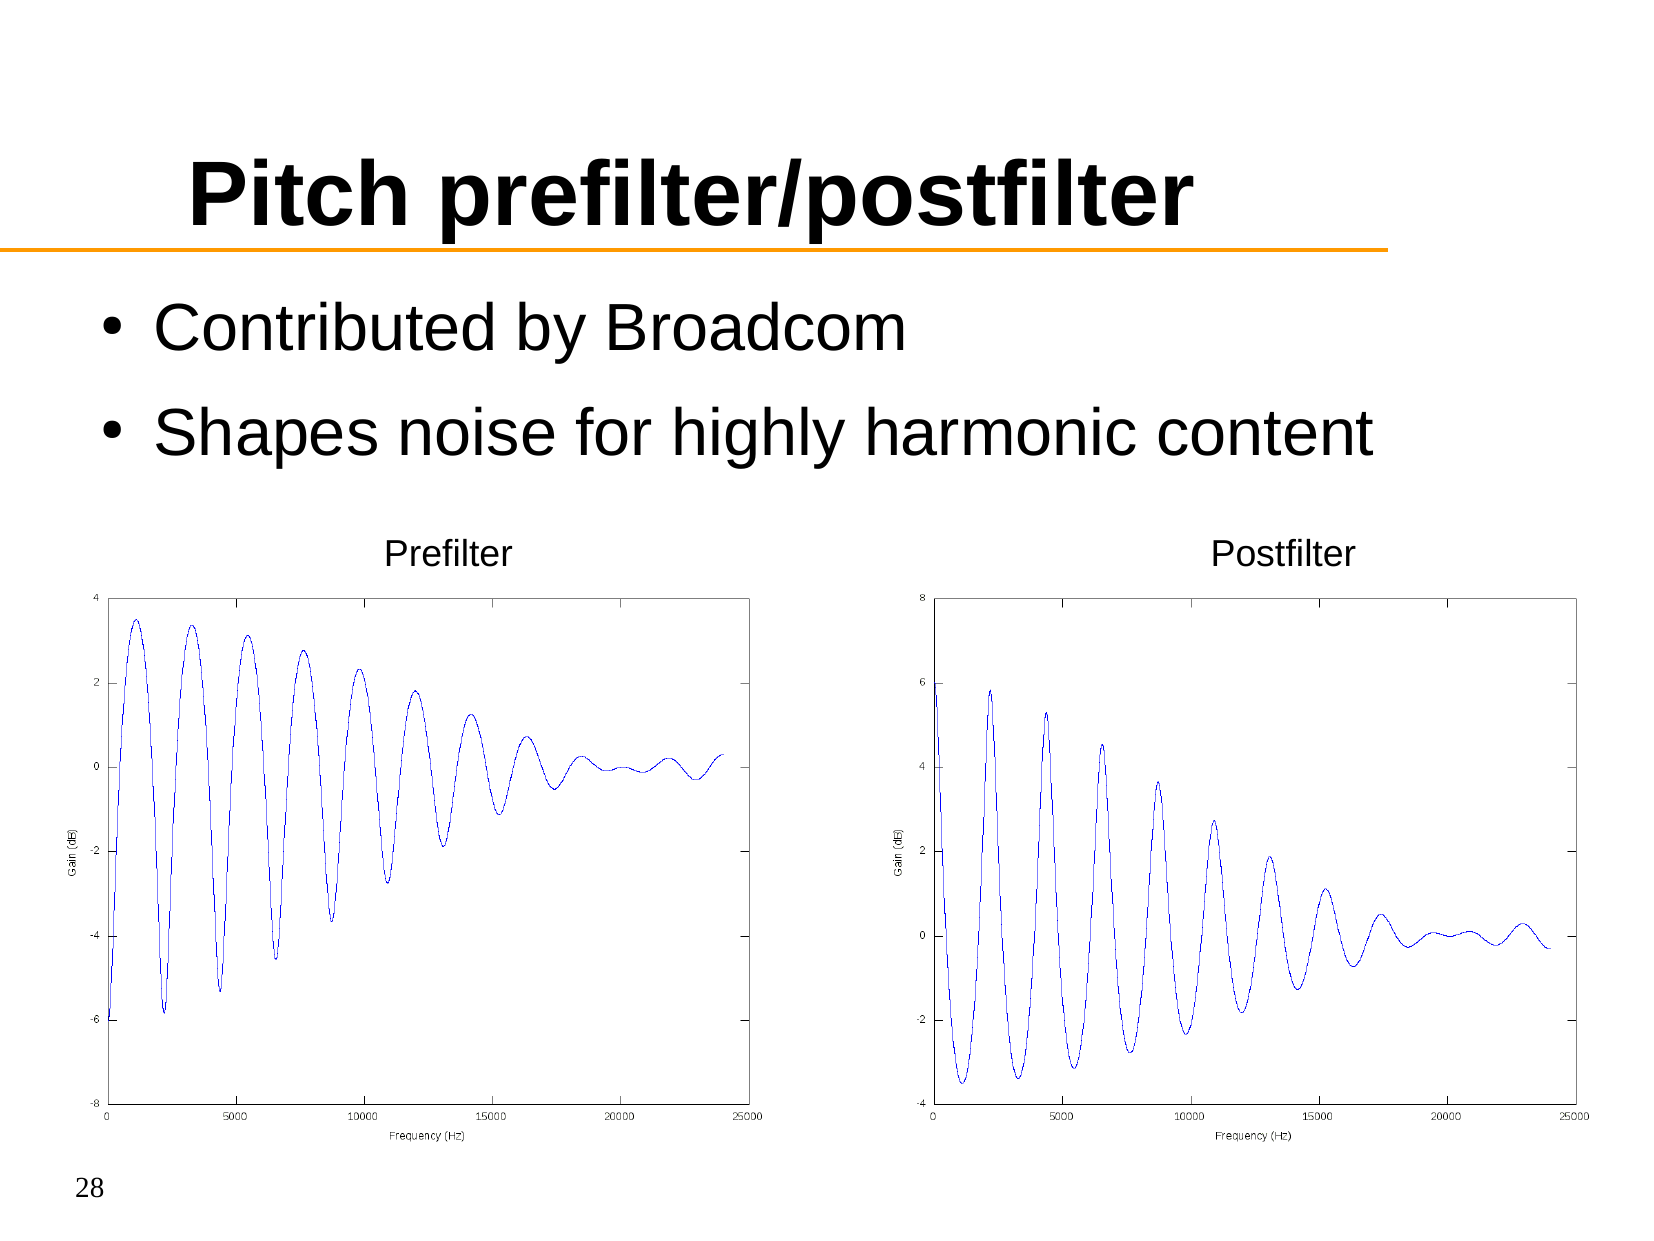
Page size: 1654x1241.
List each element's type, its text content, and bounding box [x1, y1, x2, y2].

text_box Postfilter [1195, 525, 1372, 582]
picture [0, 552, 1654, 1173]
text_box Prefilter [369, 525, 528, 582]
title Pitch prefilter/postfilter [187, 37, 1571, 245]
list Contributed by Broadcom Shapes noise for highly harmonic content [82, 290, 1571, 552]
